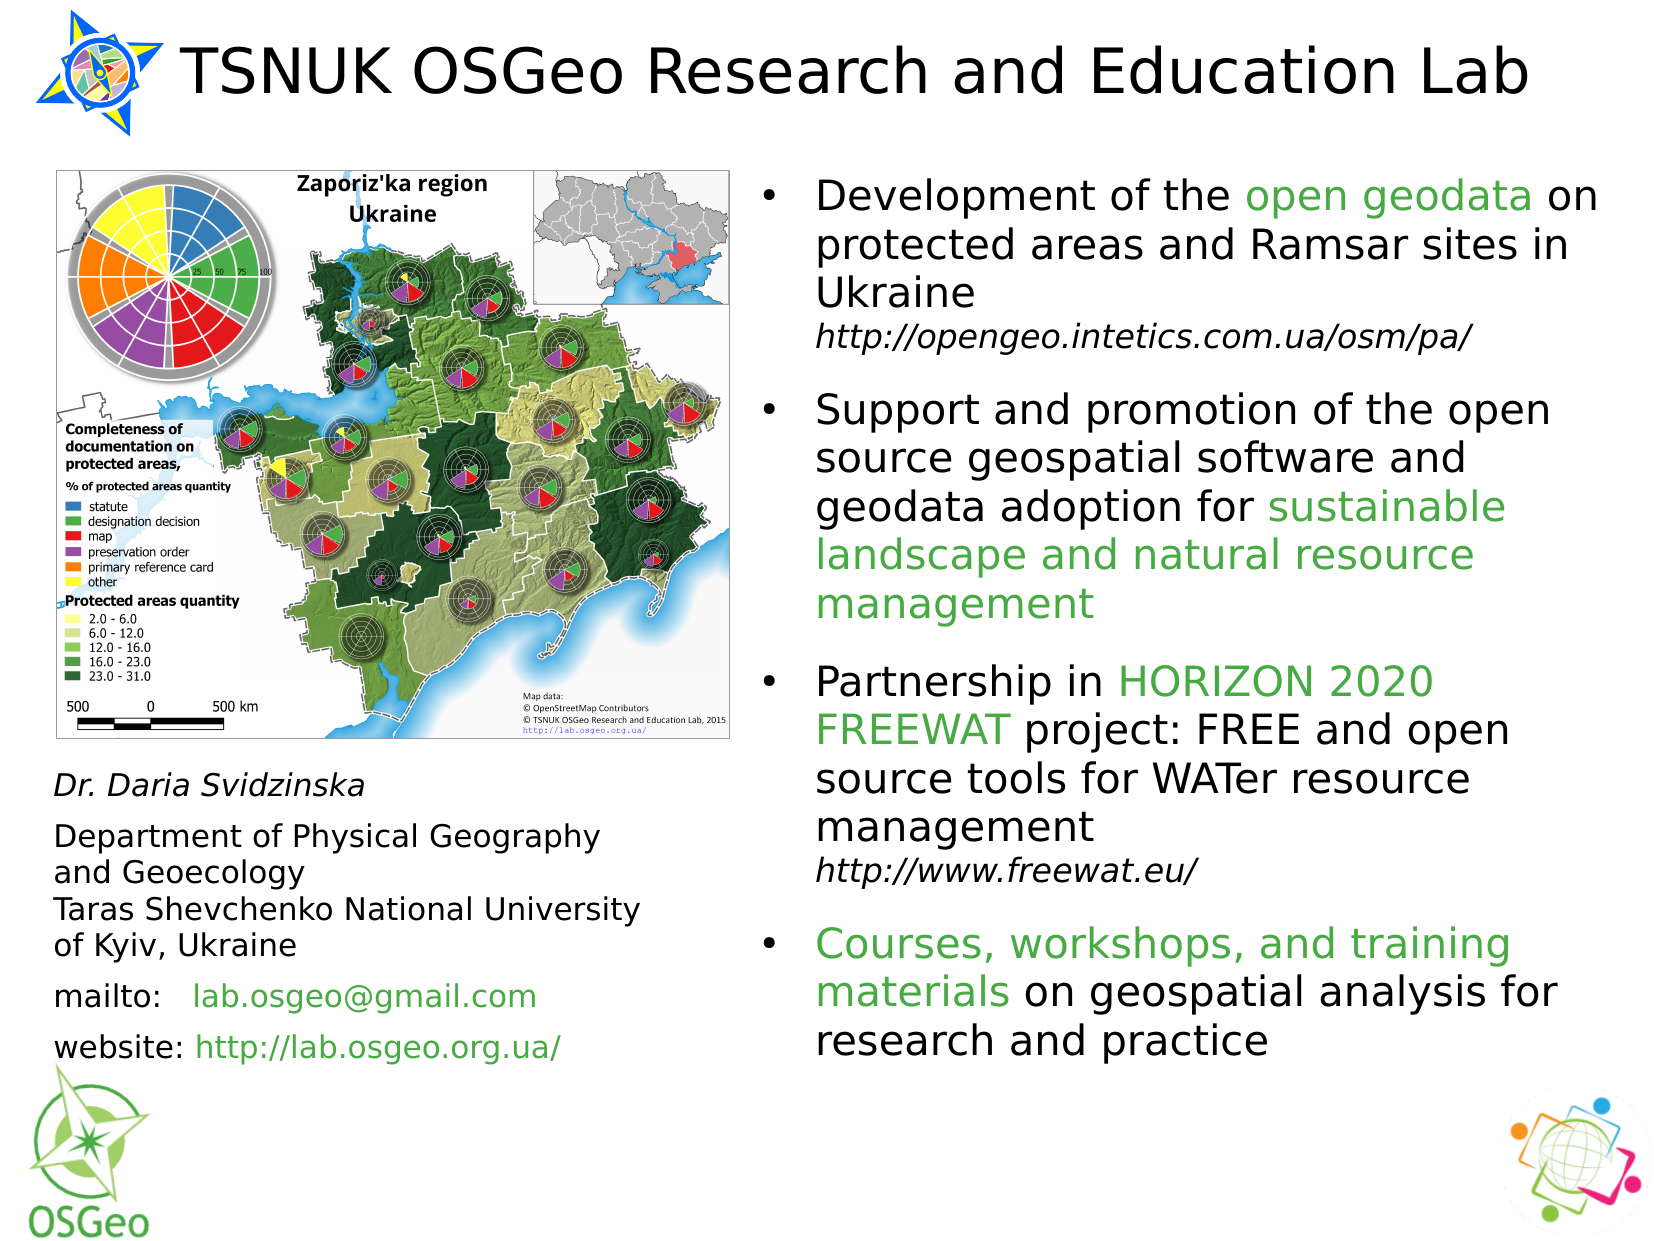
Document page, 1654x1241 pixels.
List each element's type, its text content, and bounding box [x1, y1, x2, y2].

list Development of the open geodata on protected areas and Ramsar sites in Ukraine http://opengeo.intetics.com.ua/osm/pa/ Support and promotion of the open source geospatial software and geodata adoption for sustainable landscape and natural resource management Partnership in HORIZON 2020 FREEWAT project: FREE and open source tools for WATer resource management http://www.freewat.eu/ Courses, workshops, and training materials on geospatial analysis for research and practice [744, 172, 1601, 1099]
picture [0, 1061, 178, 1239]
title TSNUK OSGeo Research and Education Lab [168, 18, 1601, 126]
picture [1499, 1084, 1654, 1239]
list Dr. Daria Svidzinska Department of Physical Geography and Geoecology Taras Shevchenko National University of Kyiv, Ukraine mailto: lab.osgeo@gmail.com website: http://lab.osgeo.org.ua/ [53, 767, 780, 1111]
picture [56, 170, 729, 738]
picture [32, 5, 168, 142]
